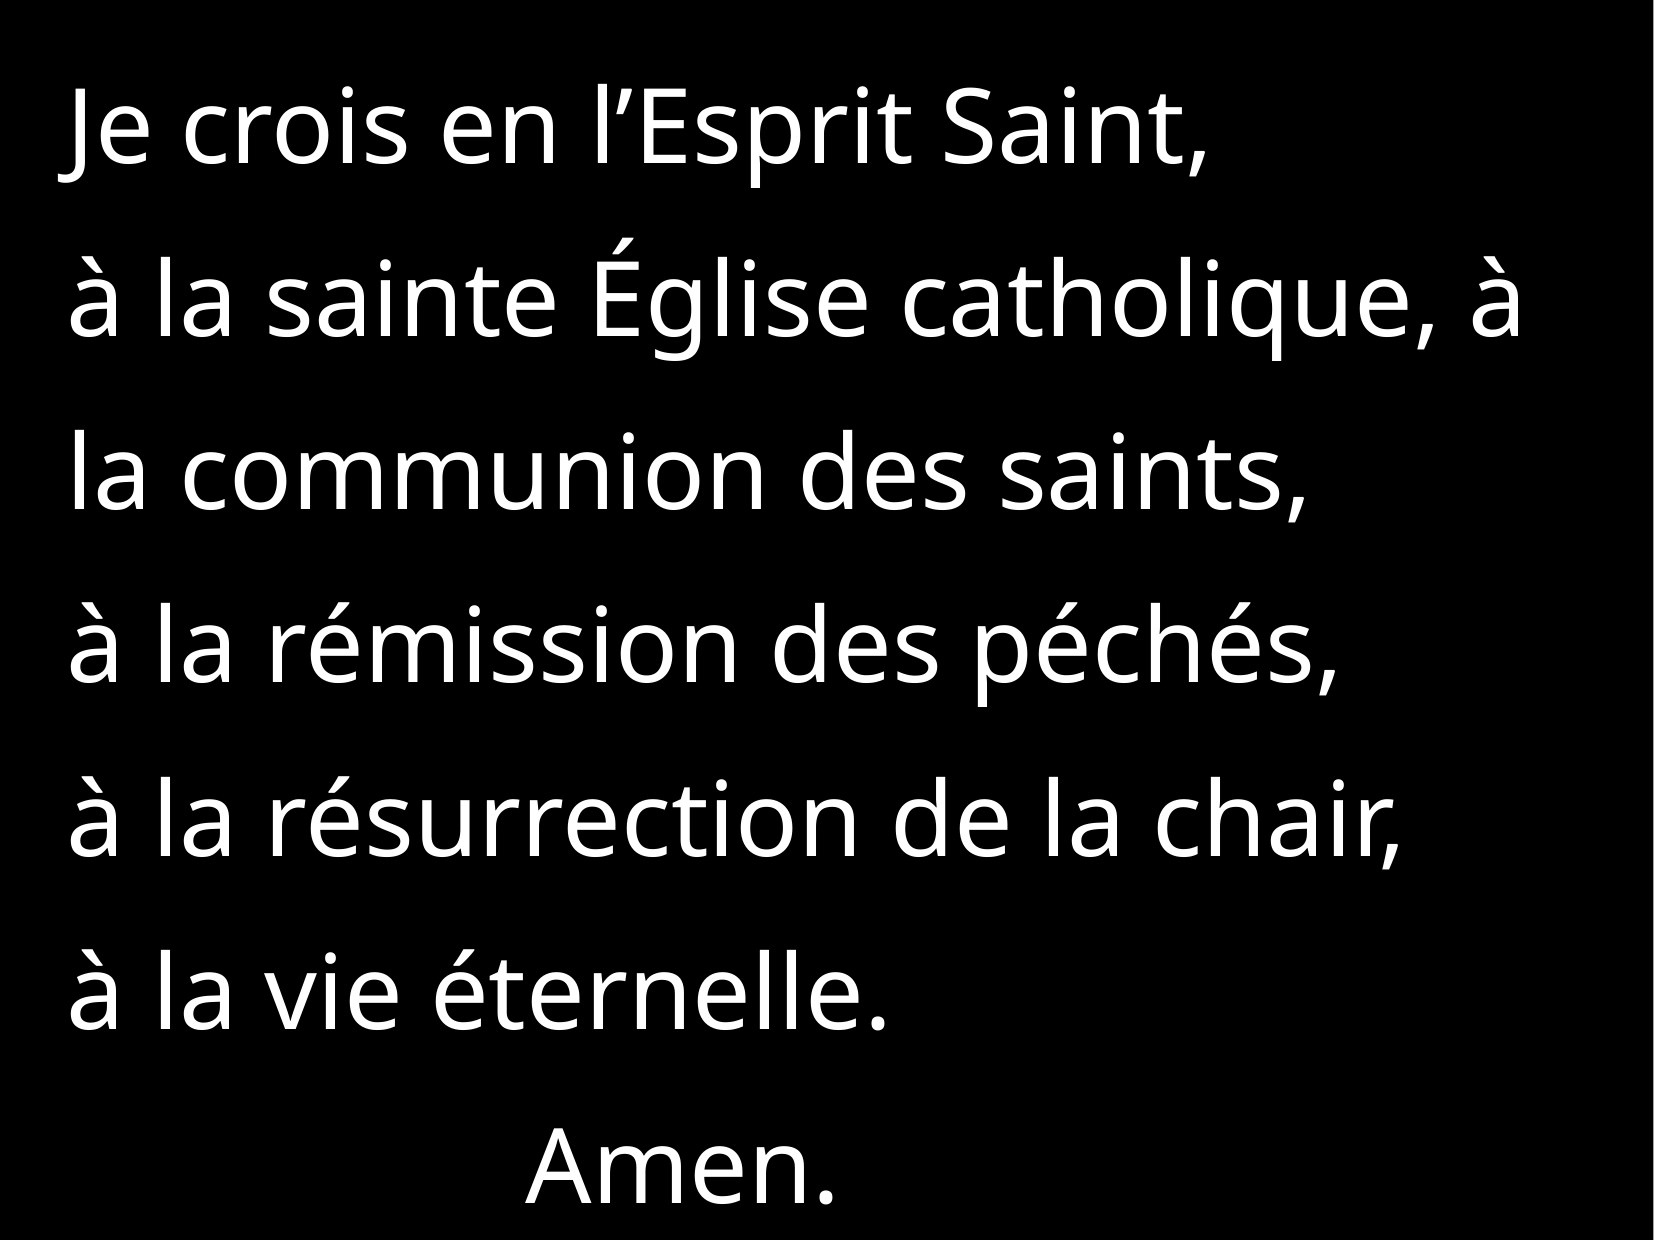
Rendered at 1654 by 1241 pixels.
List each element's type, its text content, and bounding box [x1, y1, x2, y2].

text_box Je crois en l’Esprit Saint, à la sainte Église catholique, à la communion des saints, à la rémission des péchés, à la résurrection de la chair, à la vie éternelle. Amen. [52, 12, 1628, 1241]
